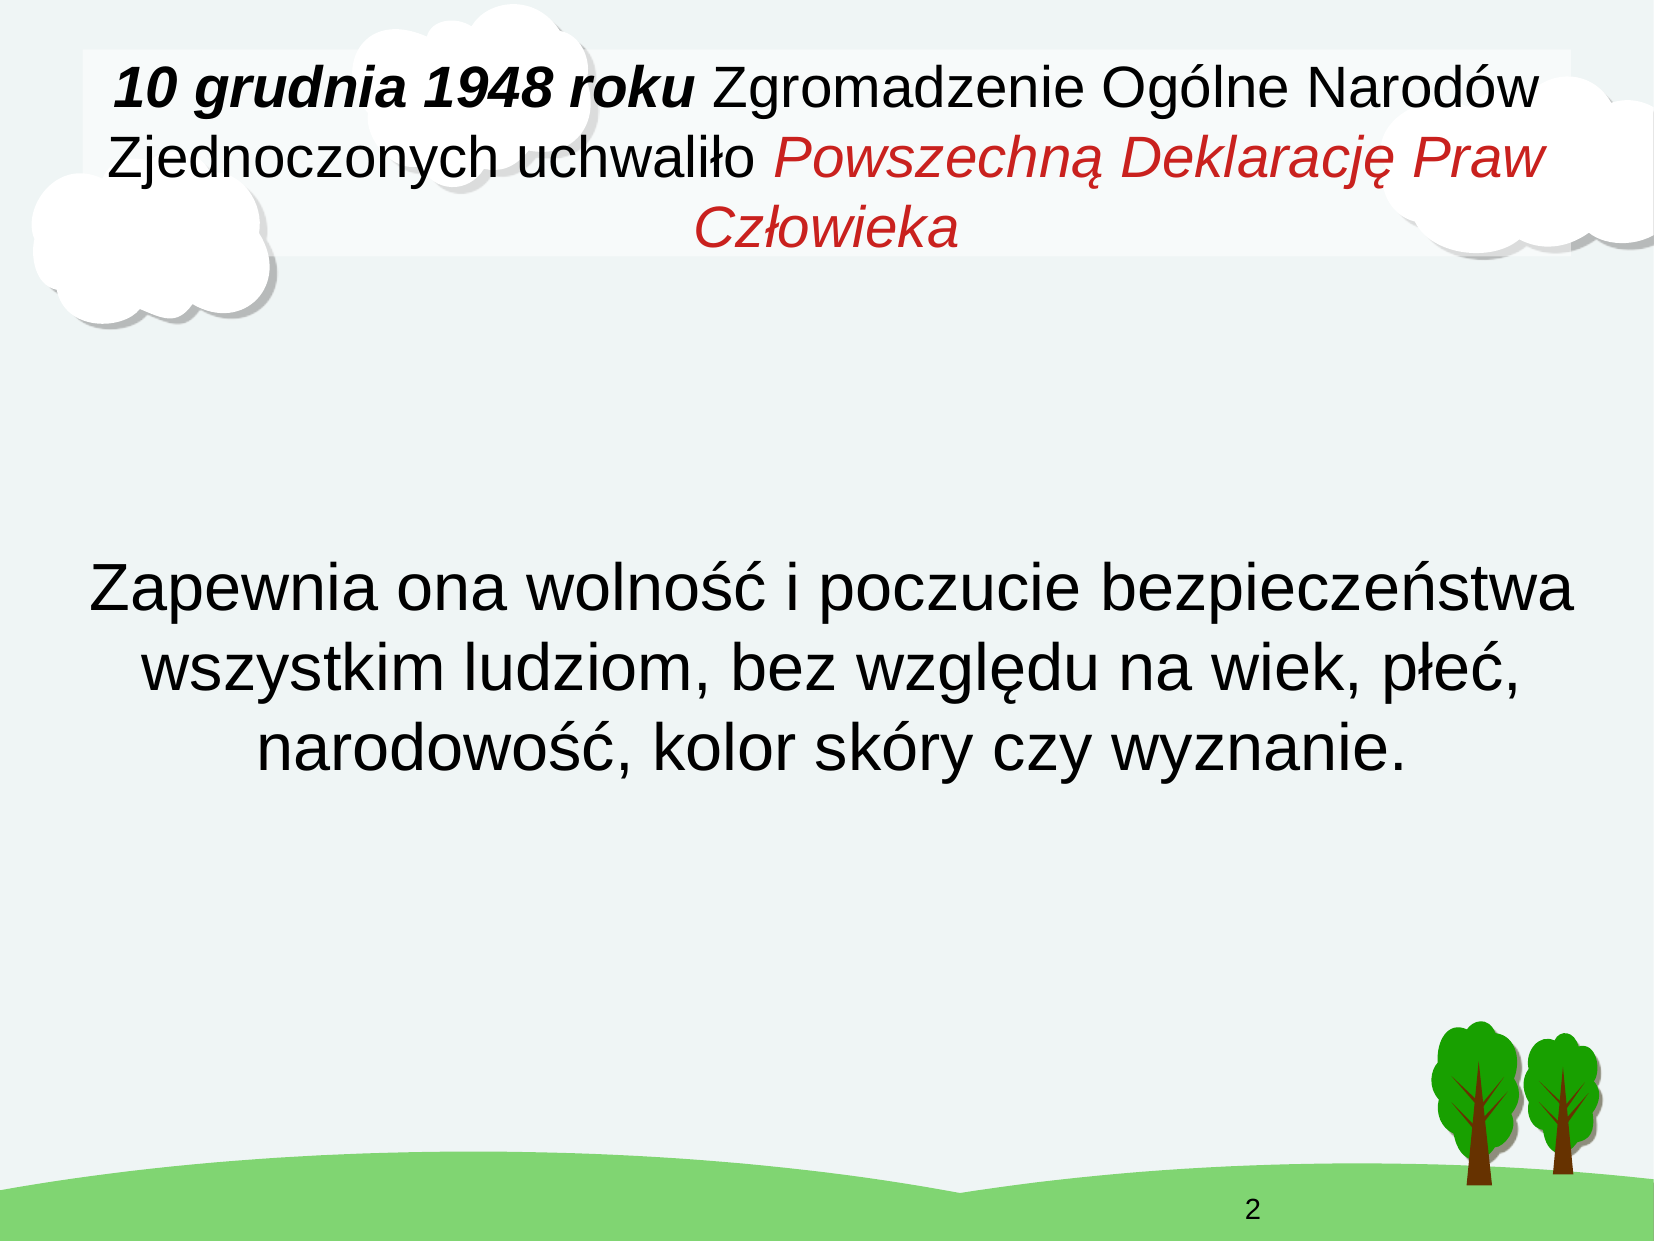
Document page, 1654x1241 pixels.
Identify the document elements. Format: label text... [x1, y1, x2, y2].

text_box [1244, 1190, 1630, 1241]
title 10 grudnia 1948 roku Zgromadzenie Ogólne Narodów Zjednoczonych uchwaliło Powszechną Deklarację Praw Człowieka [82, 49, 1571, 257]
subtitle Zapewnia ona wolność i poczucie bezpieczeństwa wszystkim ludziom, bez względu na wiek, płeć, narodowość, kolor skóry czy wyznanie. [88, 265, 1577, 1063]
